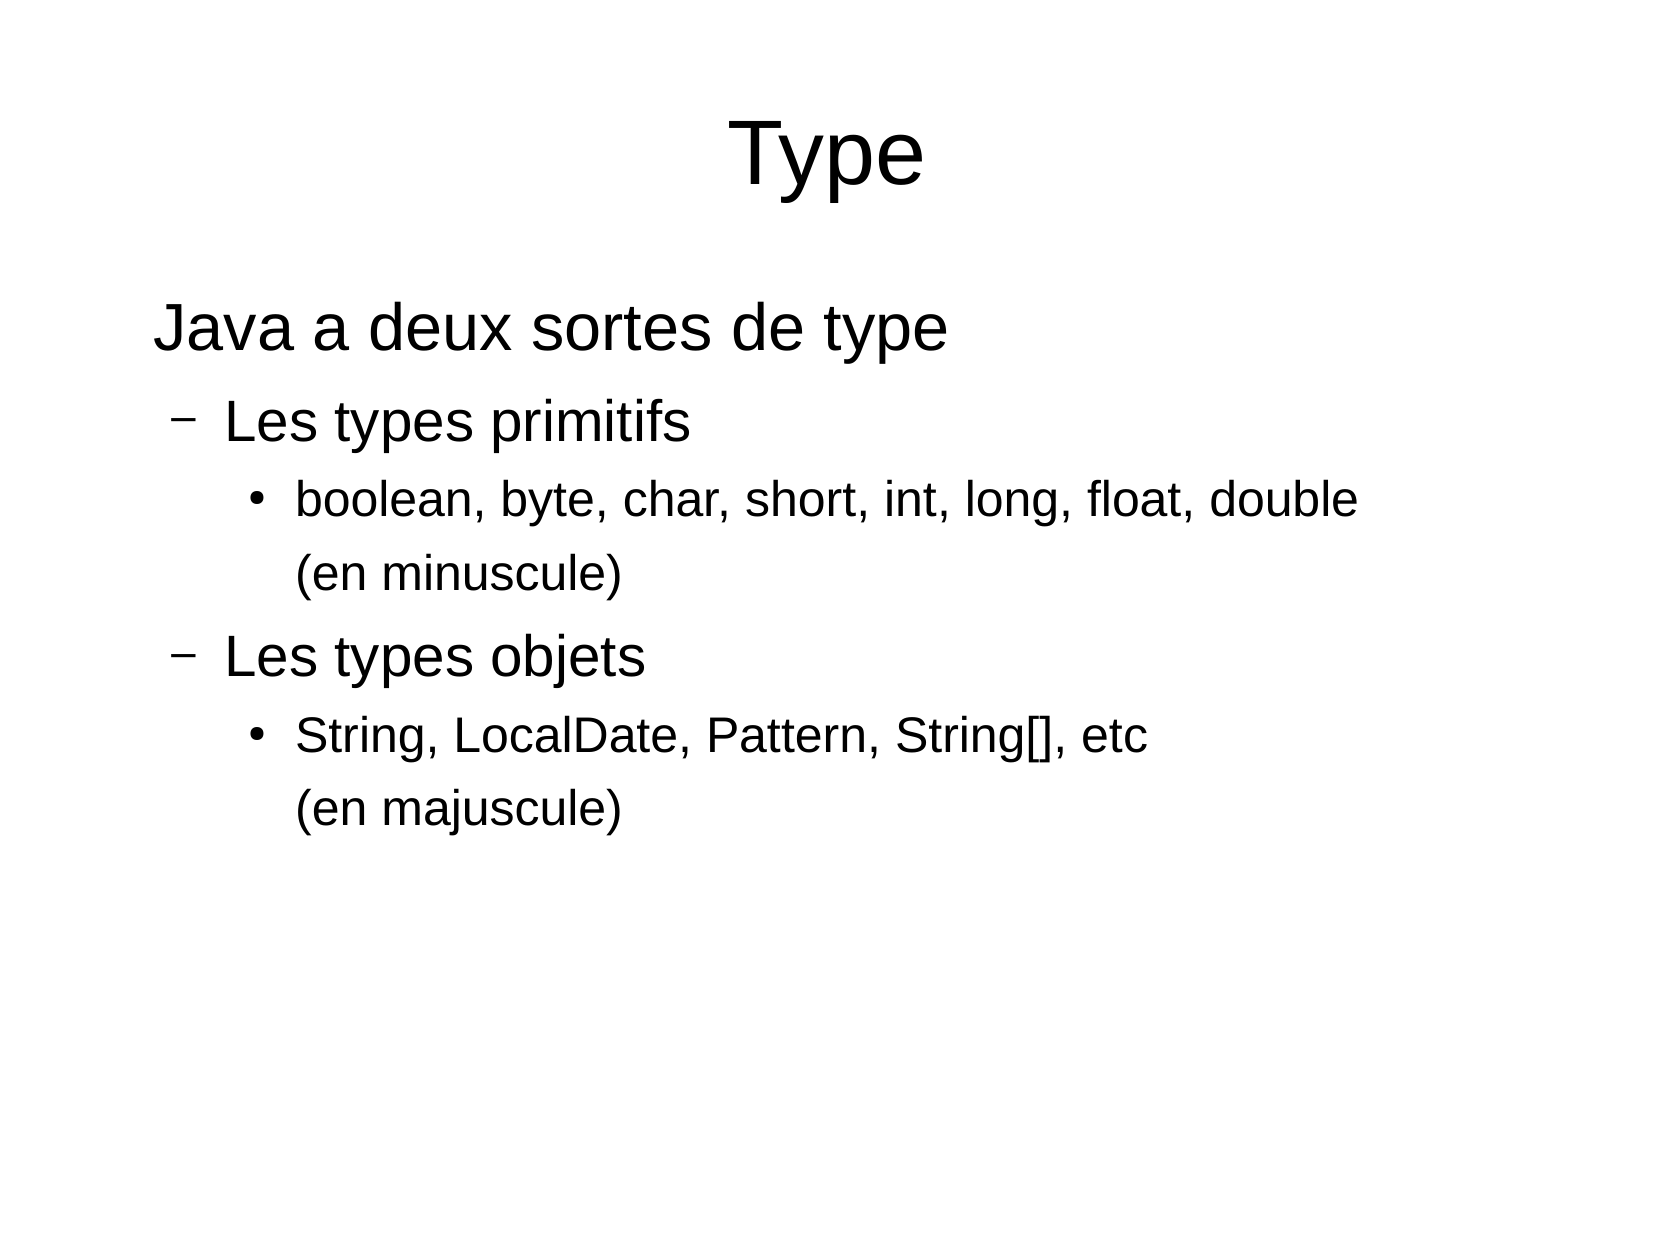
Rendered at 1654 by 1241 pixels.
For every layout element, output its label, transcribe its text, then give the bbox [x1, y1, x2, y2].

list Java a deux sortes de type Les types primitifs boolean, byte, char, short, int, long, float, double (en minuscule) Les types objets String, LocalDate, Pattern, String[], etc (en majuscule) [82, 290, 1571, 1010]
title Type [82, 49, 1571, 257]
